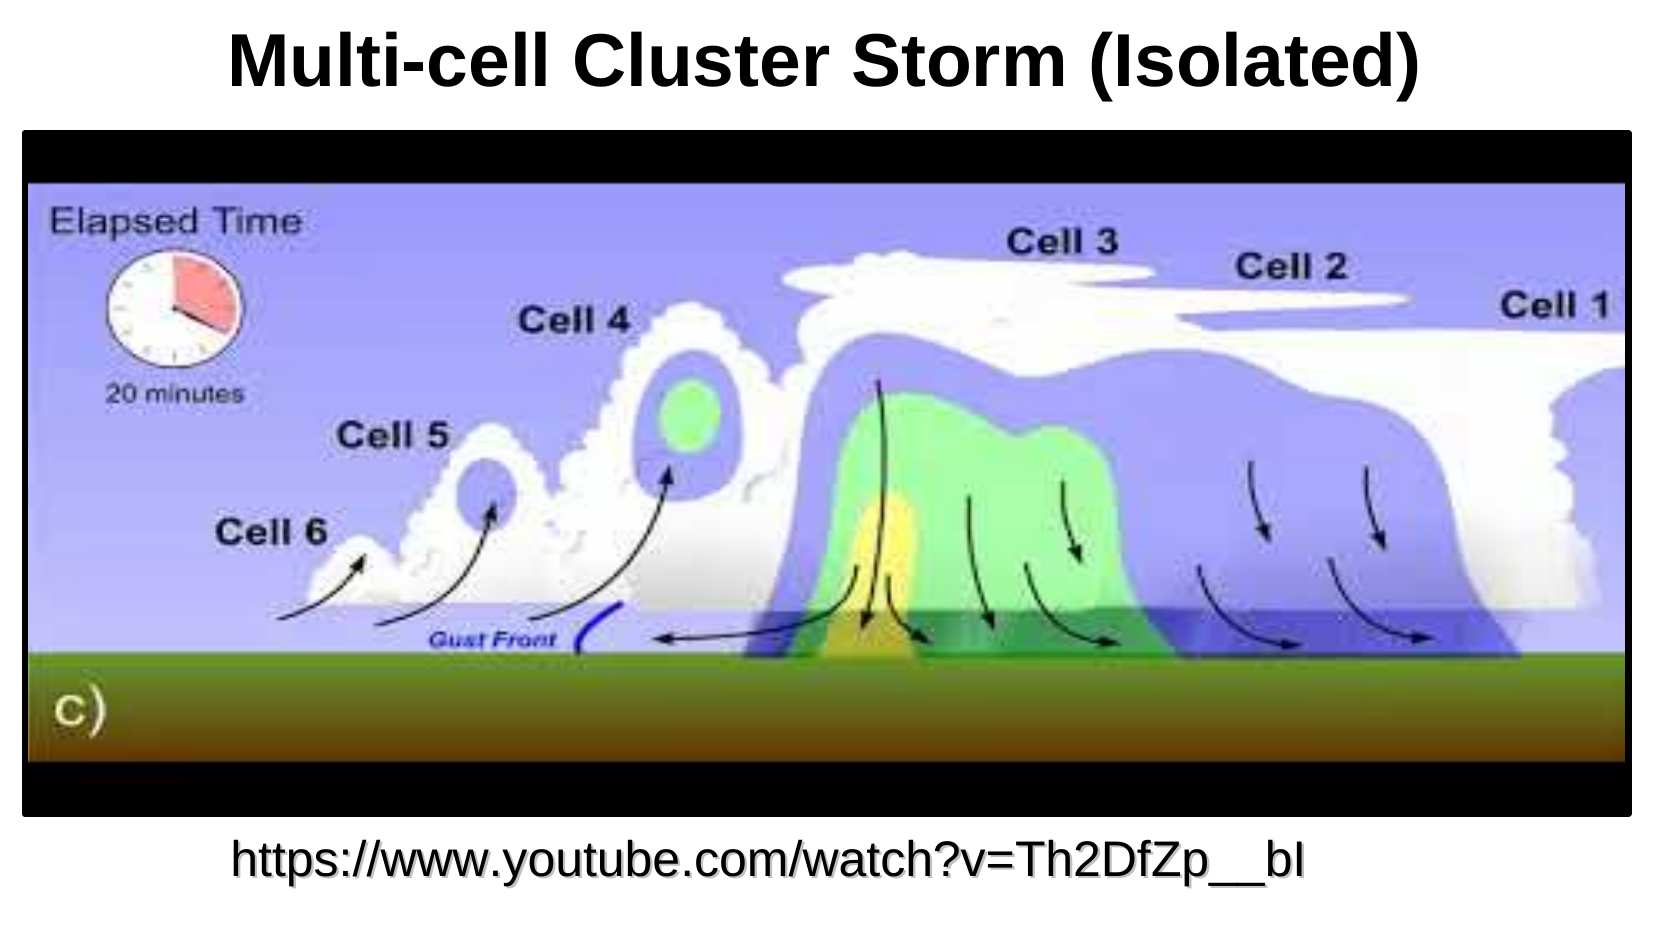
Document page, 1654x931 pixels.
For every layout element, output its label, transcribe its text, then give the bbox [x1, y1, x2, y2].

text_box https://www.youtube.com/watch?v=Th2DfZp__bI [112, 825, 1426, 888]
title Multi-cell Cluster Storm (Isolated) [0, 5, 1654, 107]
picture [27, 136, 1626, 812]
